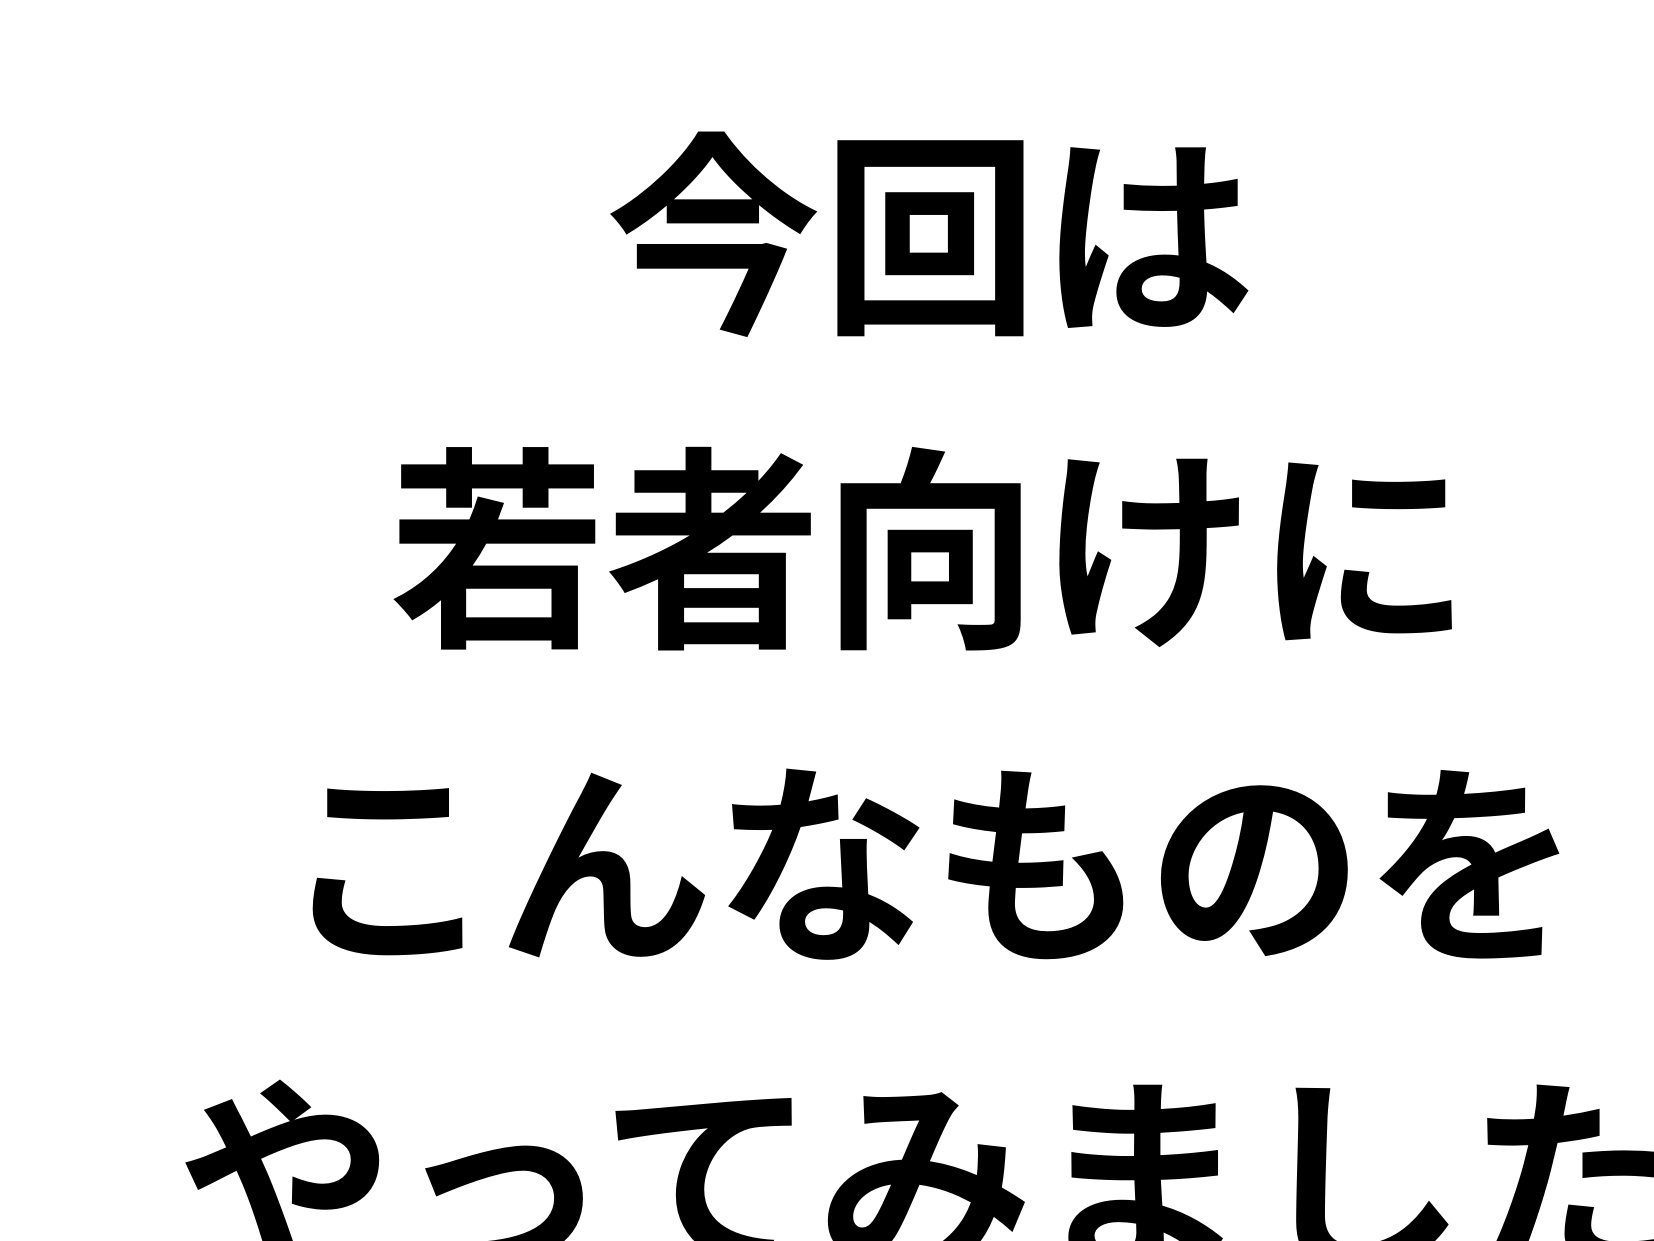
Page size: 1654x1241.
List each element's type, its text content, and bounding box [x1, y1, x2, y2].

text_box 今回は 若者向けに こんなものを やってみました [162, 59, 1477, 1007]
